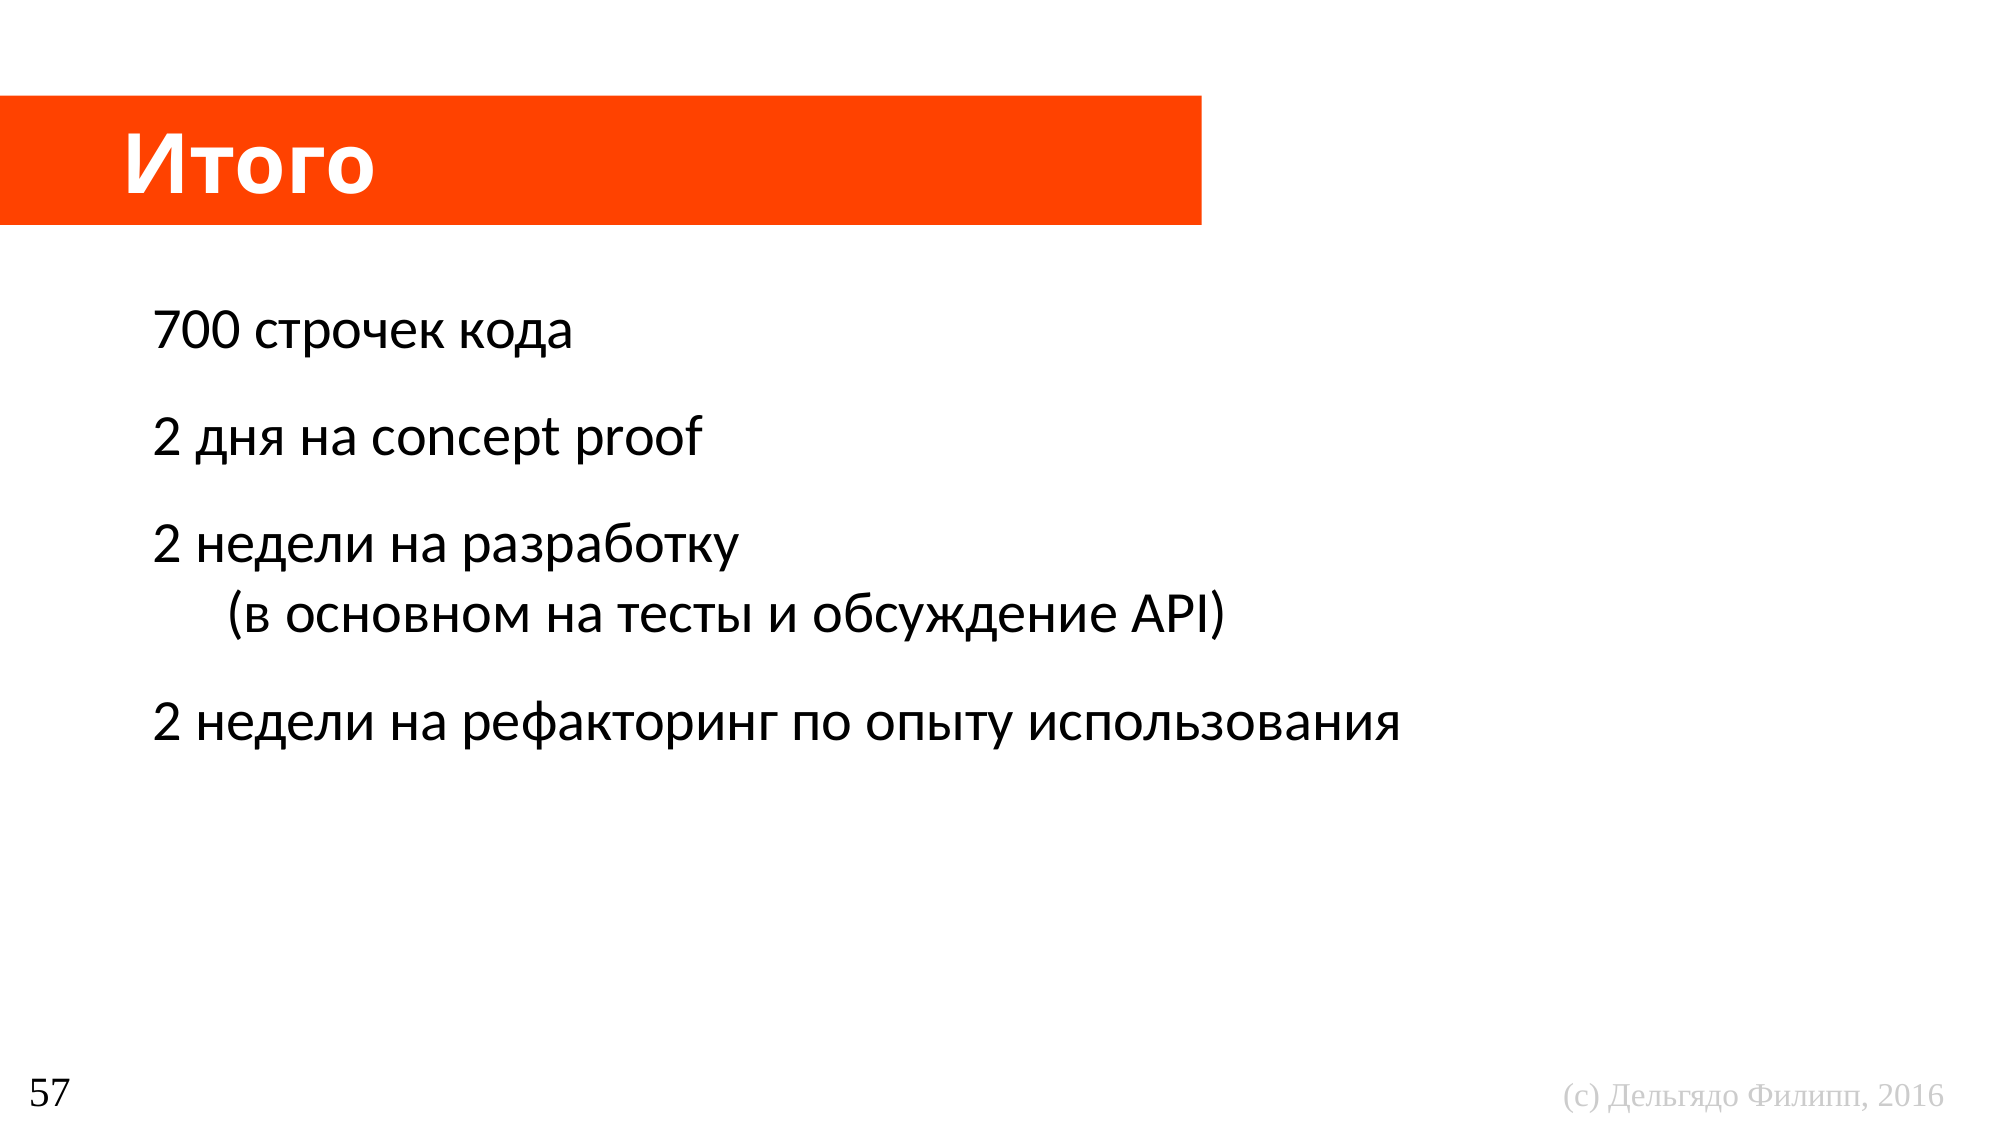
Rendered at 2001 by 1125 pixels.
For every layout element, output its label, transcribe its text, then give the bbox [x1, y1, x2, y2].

list 700 строчек кода 2 дня на concept proof 2 недели на разработку (в основном на тесты и обсуждение API) 2 недели на рефакторинг по опыту использования [137, 282, 1863, 1014]
title Итого [0, 95, 1202, 225]
